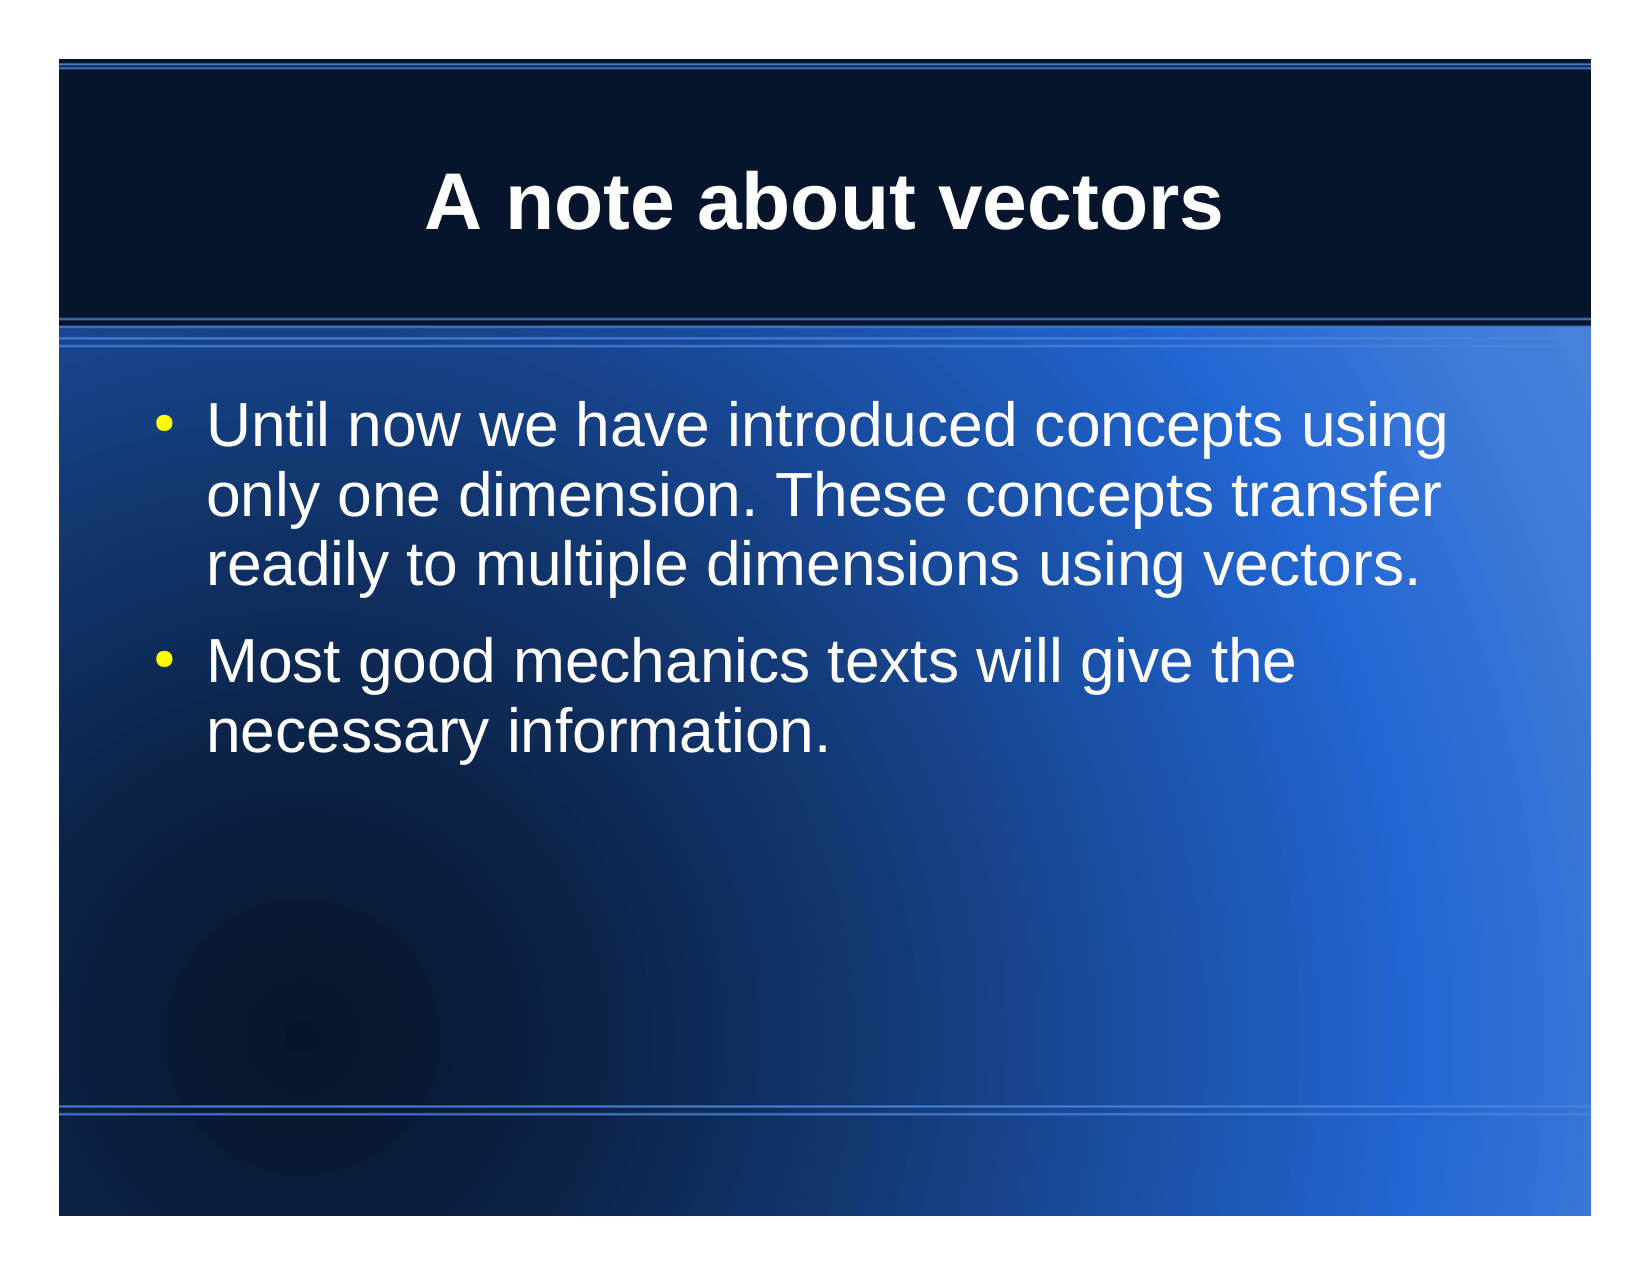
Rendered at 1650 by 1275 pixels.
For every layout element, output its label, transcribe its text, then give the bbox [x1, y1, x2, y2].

list Until now we have introduced concepts using only one dimension. These concepts transfer readily to multiple dimensions using vectors. Most good mechanics texts will give the necessary information. [135, 390, 1515, 1154]
picture [59, 59, 1591, 1216]
title A note about vectors [135, 105, 1515, 299]
